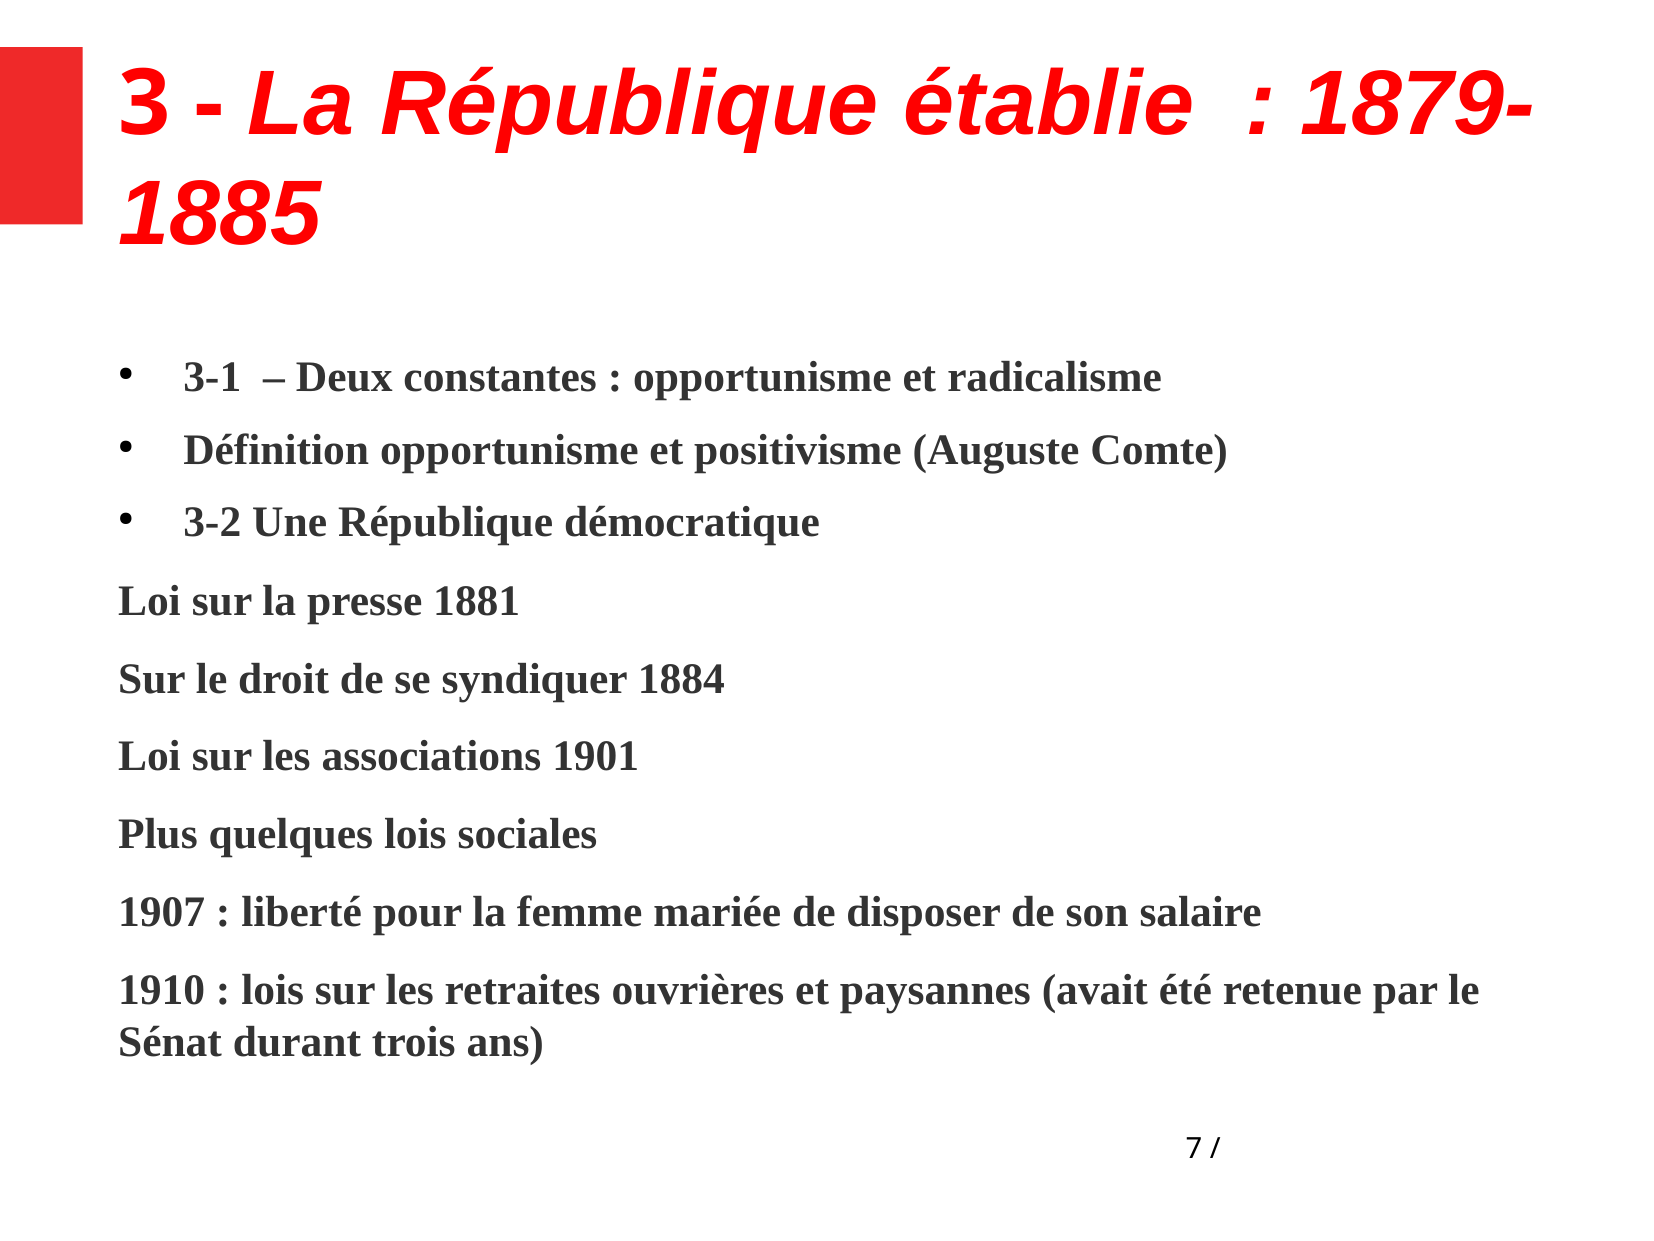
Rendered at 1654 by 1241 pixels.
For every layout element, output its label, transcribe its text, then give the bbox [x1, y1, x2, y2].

text_box / [1185, 1129, 1571, 1216]
list 3-1 – Deux constantes : opportunisme et radicalisme Définition opportunisme et positivisme (Auguste Comte) 3-2 Une République démocratique Loi sur la presse 1881 Sur le droit de se syndiquer 1884 Loi sur les associations 1901 Plus quelques lois sociales 1907 : liberté pour la femme mariée de disposer de son salaire 1910 : lois sur les retraites ouvrières et paysannes (avait été retenue par le Sénat durant trois ans) [118, 354, 1536, 1074]
title 3 - La République établie : 1879-1885 [118, 36, 1571, 269]
